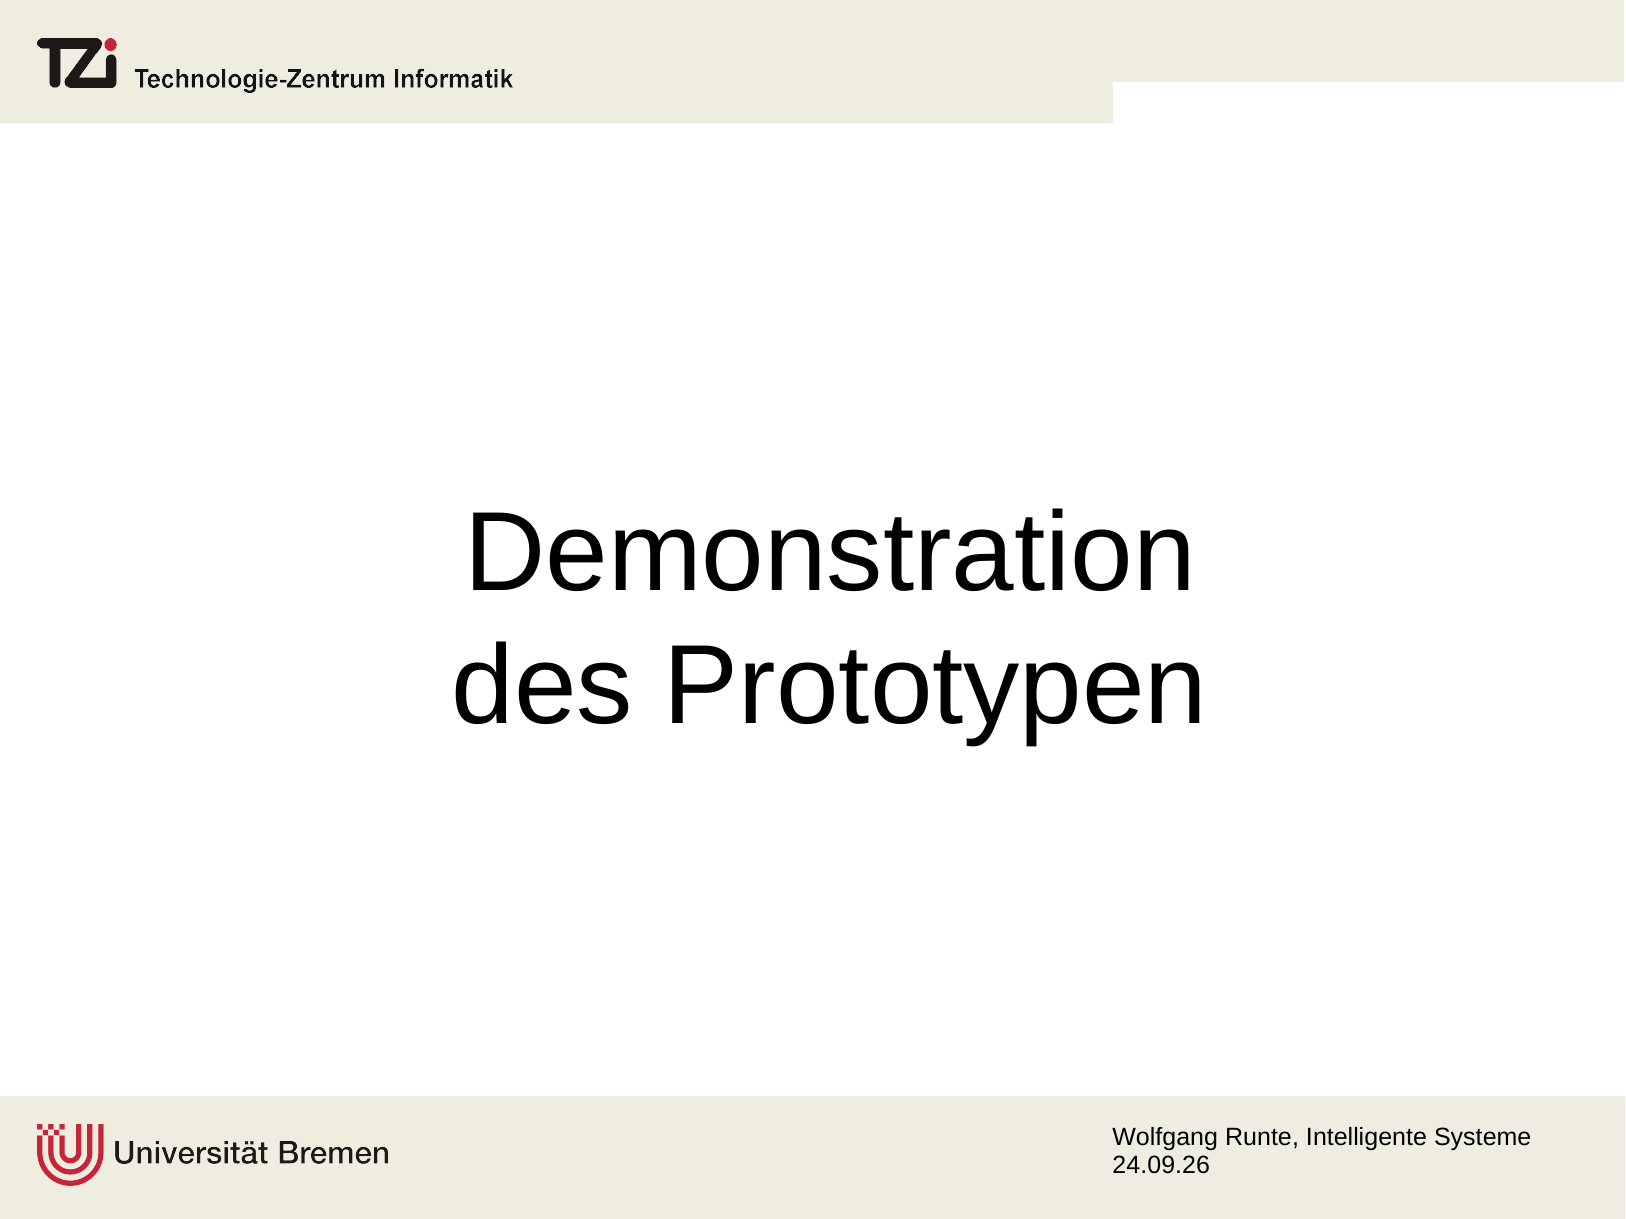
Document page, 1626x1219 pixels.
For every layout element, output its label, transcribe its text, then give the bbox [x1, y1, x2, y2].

picture [37, 38, 513, 93]
text_box Demonstration des Prototypen [451, 481, 1208, 741]
picture [37, 1124, 388, 1186]
